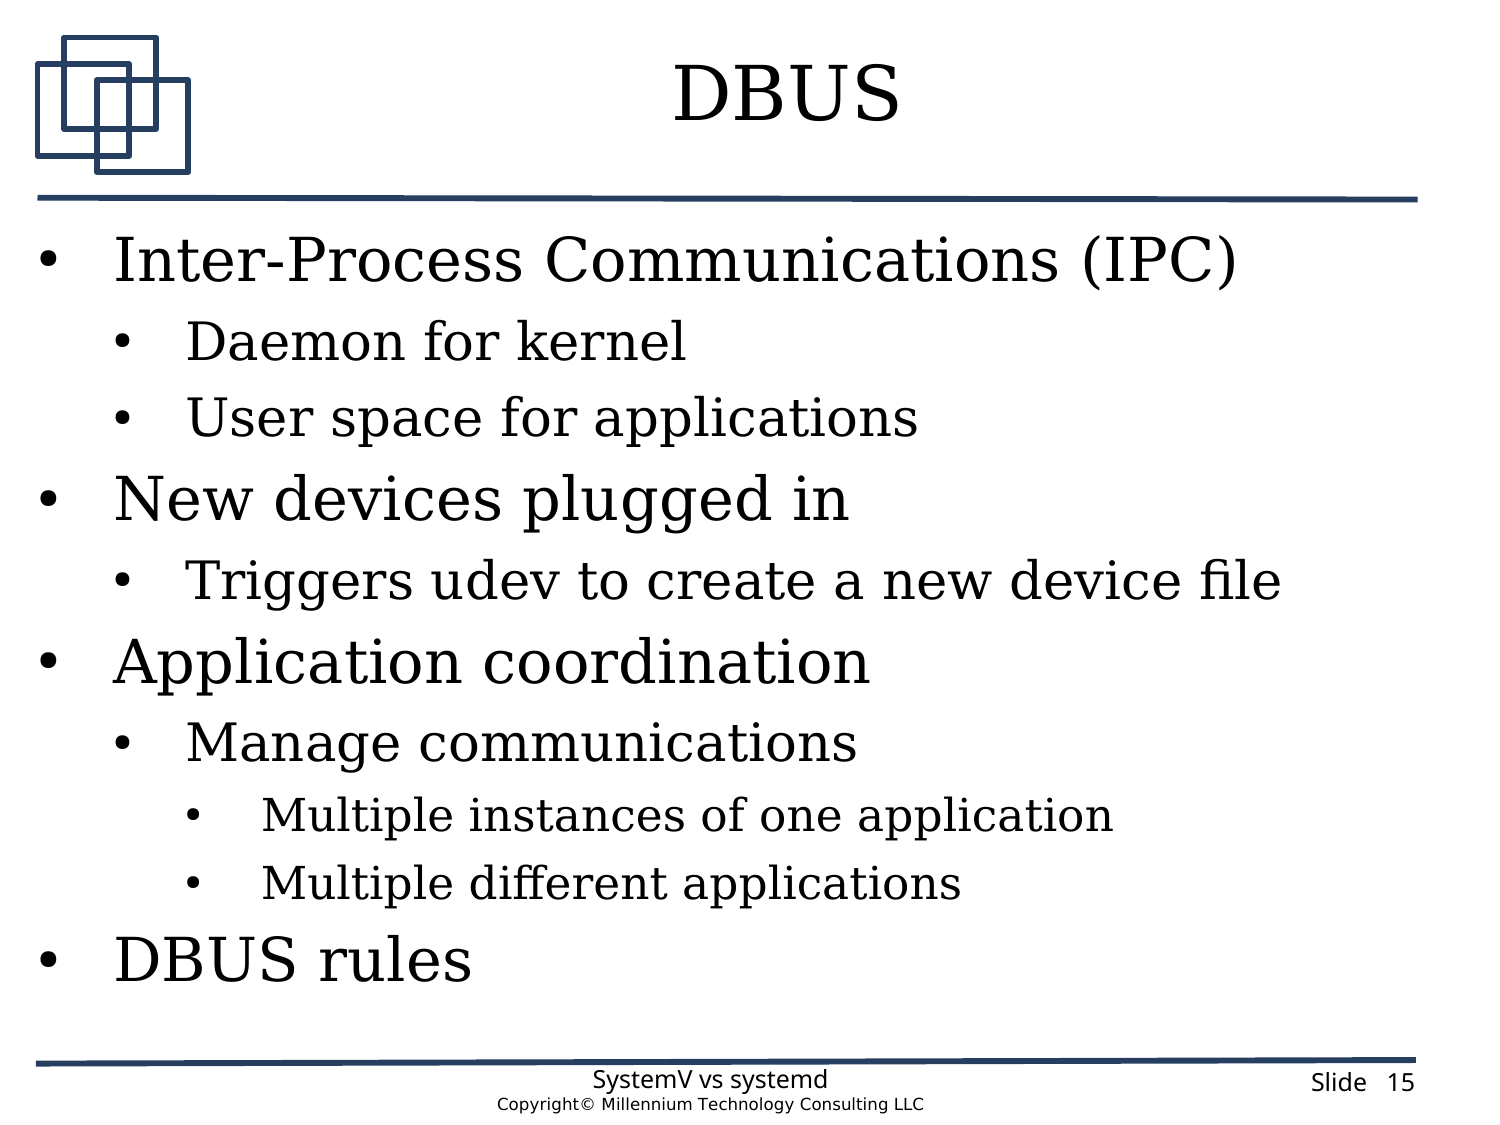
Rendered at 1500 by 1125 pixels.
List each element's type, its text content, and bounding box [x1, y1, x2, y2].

list Inter-Process Communications (IPC) Daemon for kernel User space for applications New devices plugged in Triggers udev to create a new device file Application coordination Manage communications Multiple instances of one application Multiple different applications DBUS rules [37, 224, 1425, 997]
title DBUS [150, 0, 1425, 188]
